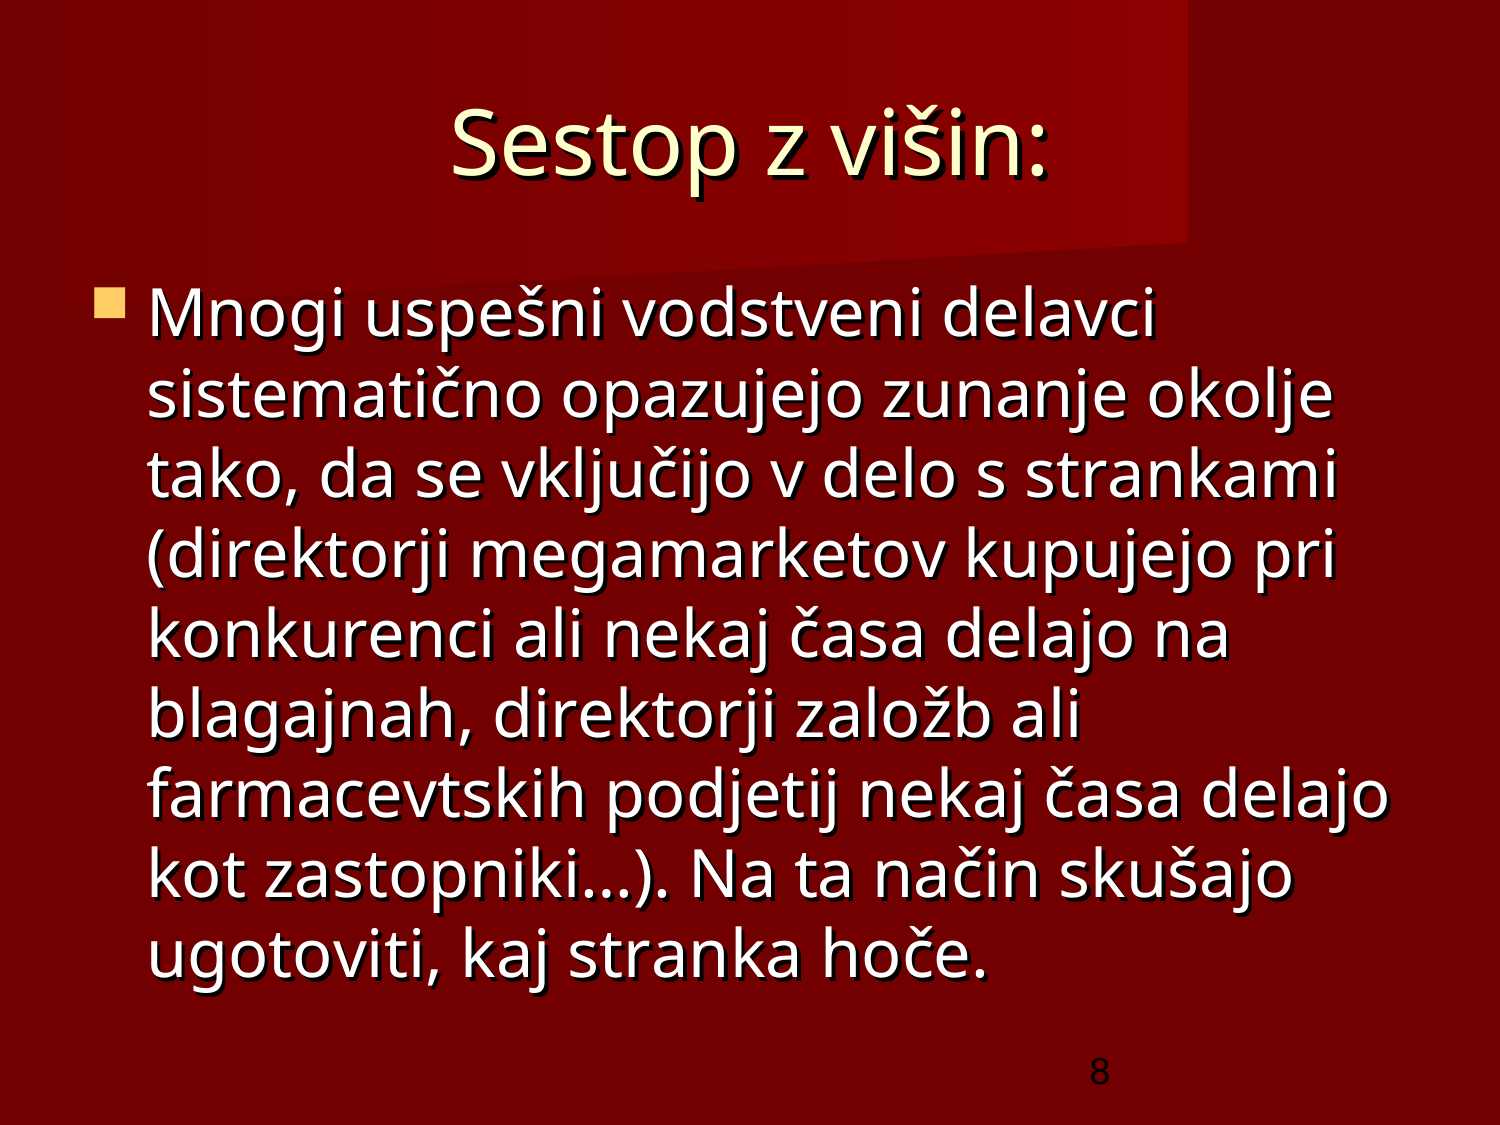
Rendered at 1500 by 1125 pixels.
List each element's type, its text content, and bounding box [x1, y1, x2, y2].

title Sestop z višin: [75, 45, 1426, 233]
list Mnogi uspešni vodstveni delavci sistematično opazujejo zunanje okolje tako, da se vključijo v delo s strankami (direktorji megamarketov kupujejo pri konkurenci ali nekaj časa delajo na blagajnah, direktorji založb ali farmacevtskih podjetij nekaj časa delajo kot zastopniki…). Na ta način skušajo ugotoviti, kaj stranka hoče. [75, 262, 1426, 1001]
